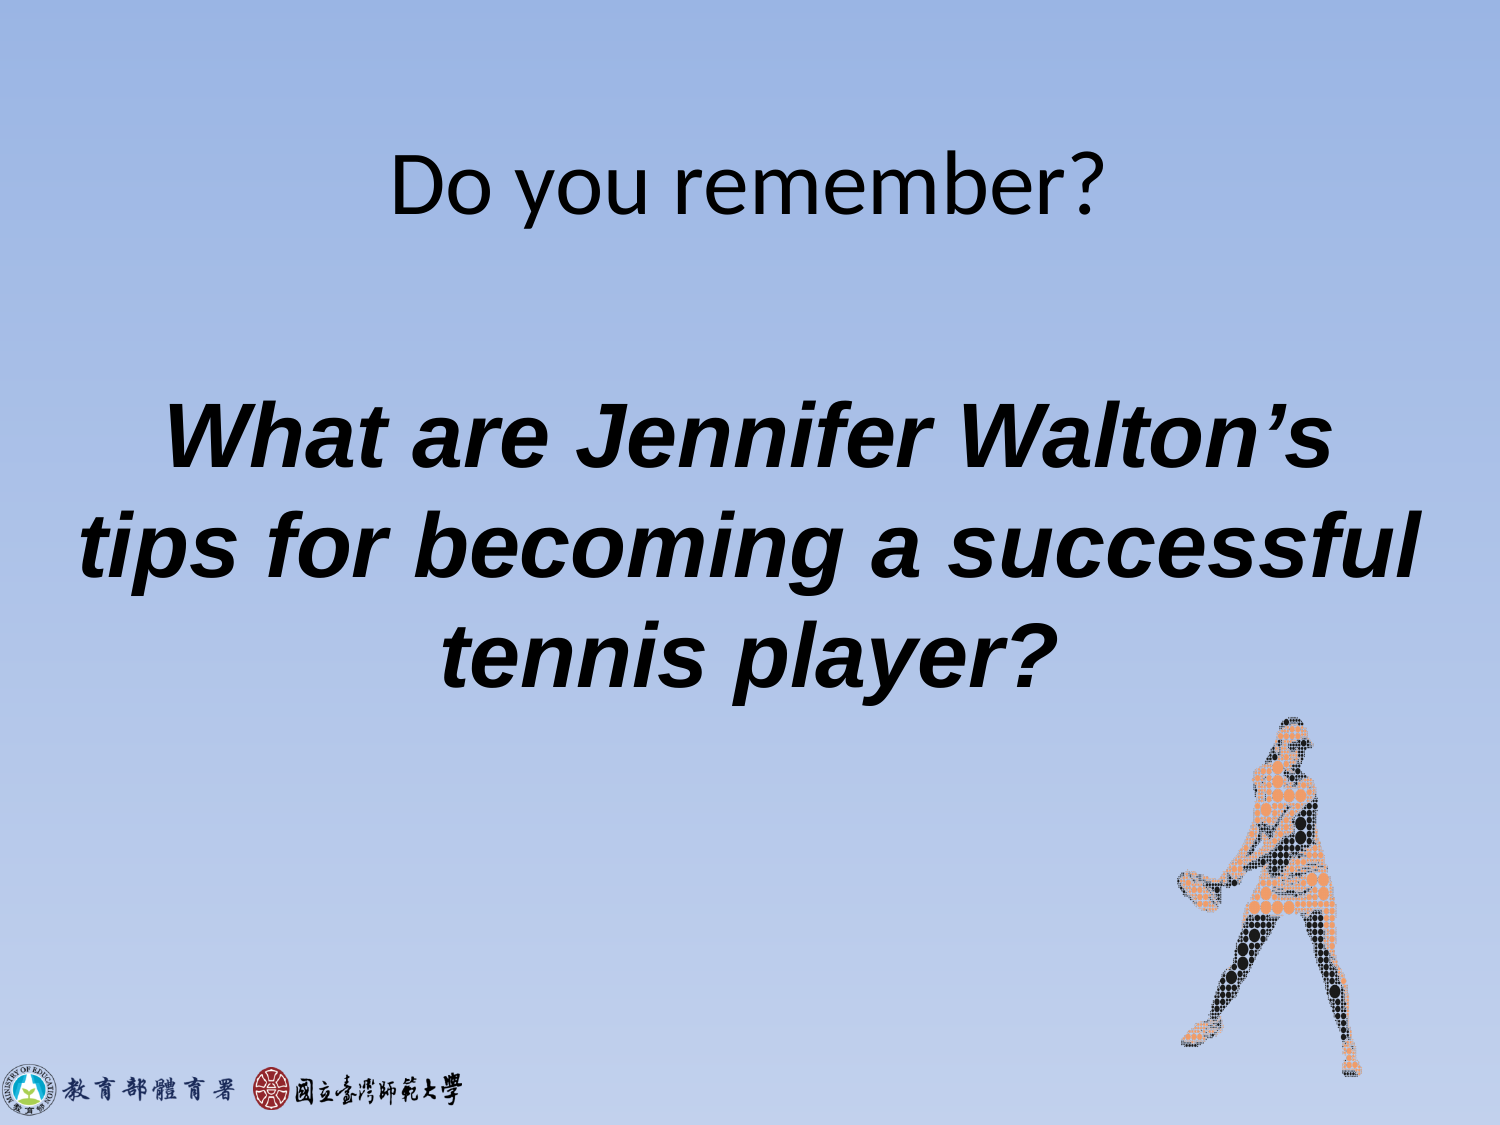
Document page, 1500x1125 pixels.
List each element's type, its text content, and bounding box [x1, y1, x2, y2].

title Do you remember? [75, 84, 1426, 272]
picture [1041, 690, 1500, 1084]
list What are Jennifer Walton’s tips for becoming a successful tennis player? [75, 375, 1425, 1006]
